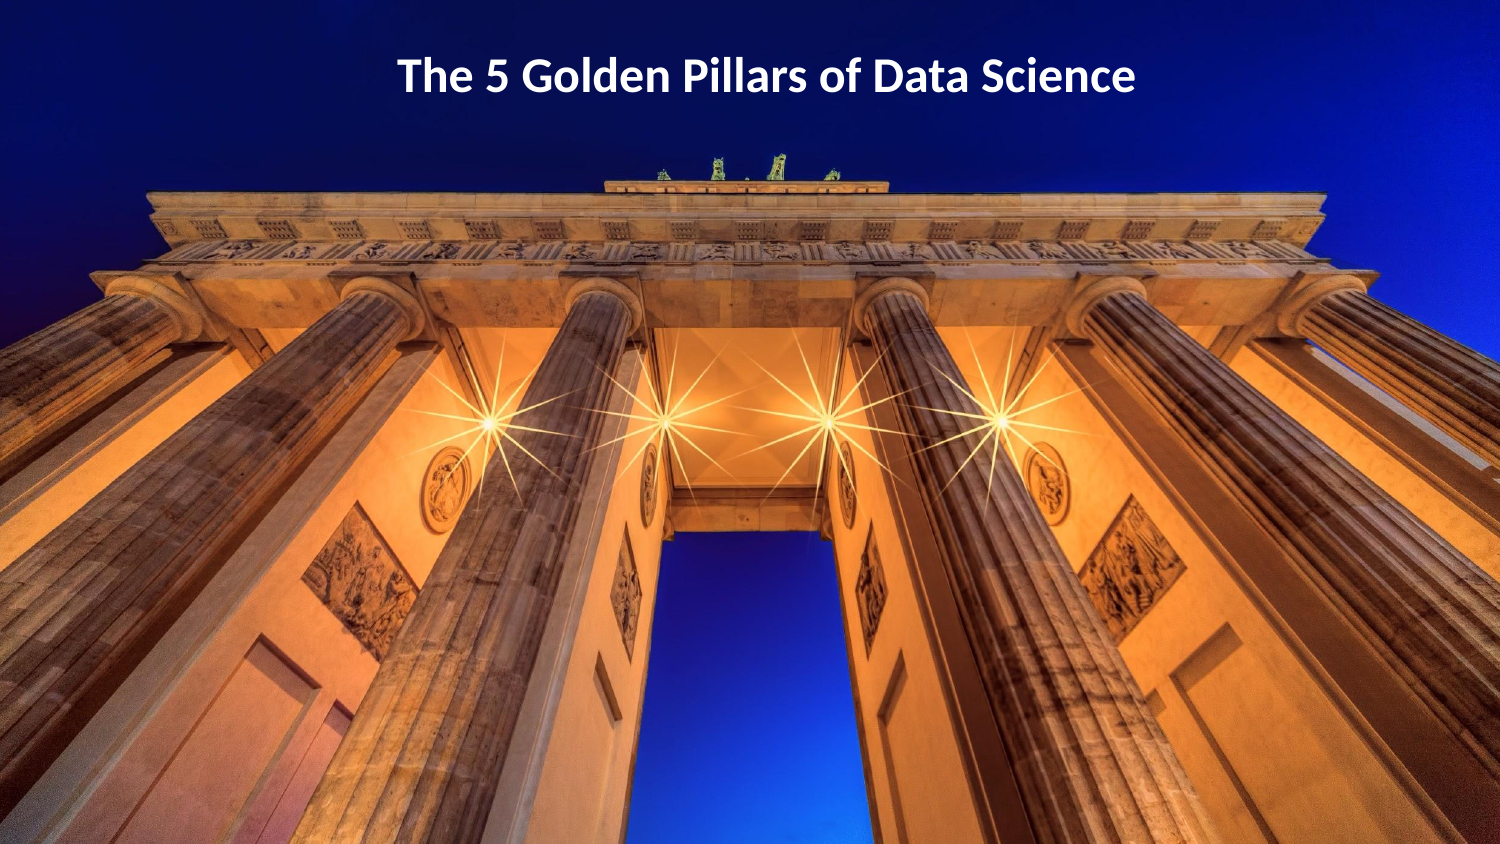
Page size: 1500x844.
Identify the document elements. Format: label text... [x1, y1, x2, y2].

picture [0, 0, 1500, 844]
text_box The 5 Golden Pillars of Data Science [209, 27, 1324, 161]
